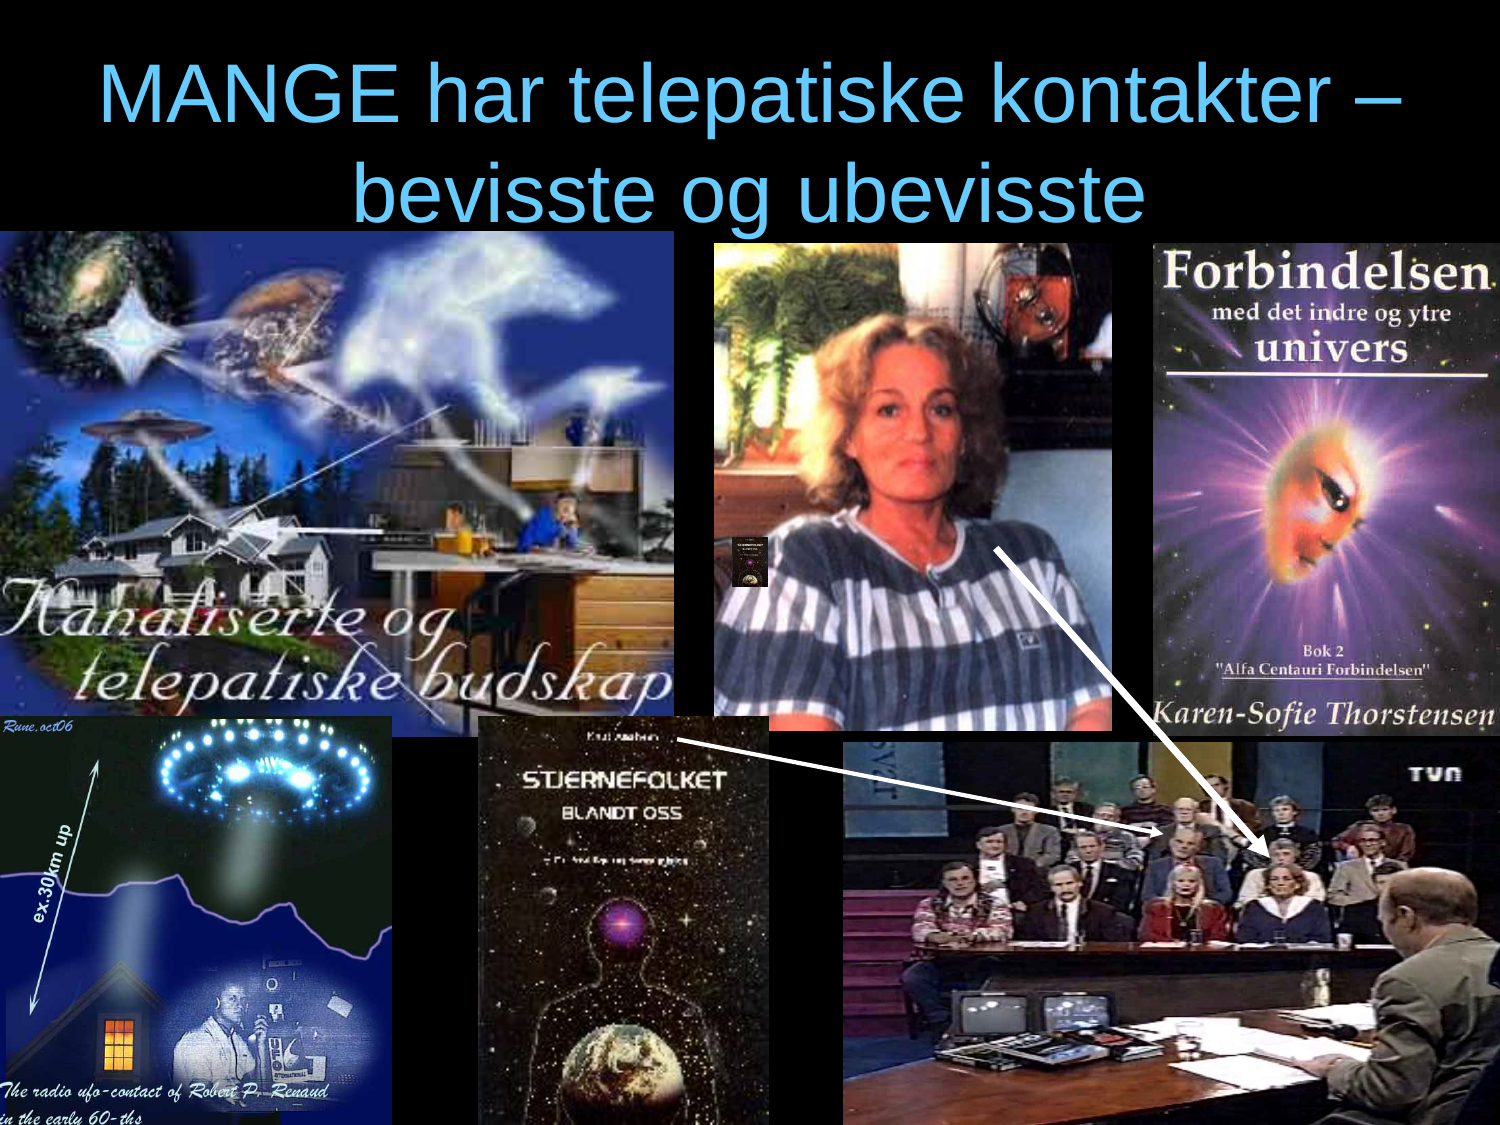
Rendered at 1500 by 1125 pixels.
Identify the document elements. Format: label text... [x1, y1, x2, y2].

picture [1153, 243, 1500, 736]
picture [843, 742, 1500, 1125]
picture [0, 231, 1112, 1125]
title MANGE har telepatiske kontakter – bevisste og ubevisste [75, 45, 1426, 233]
